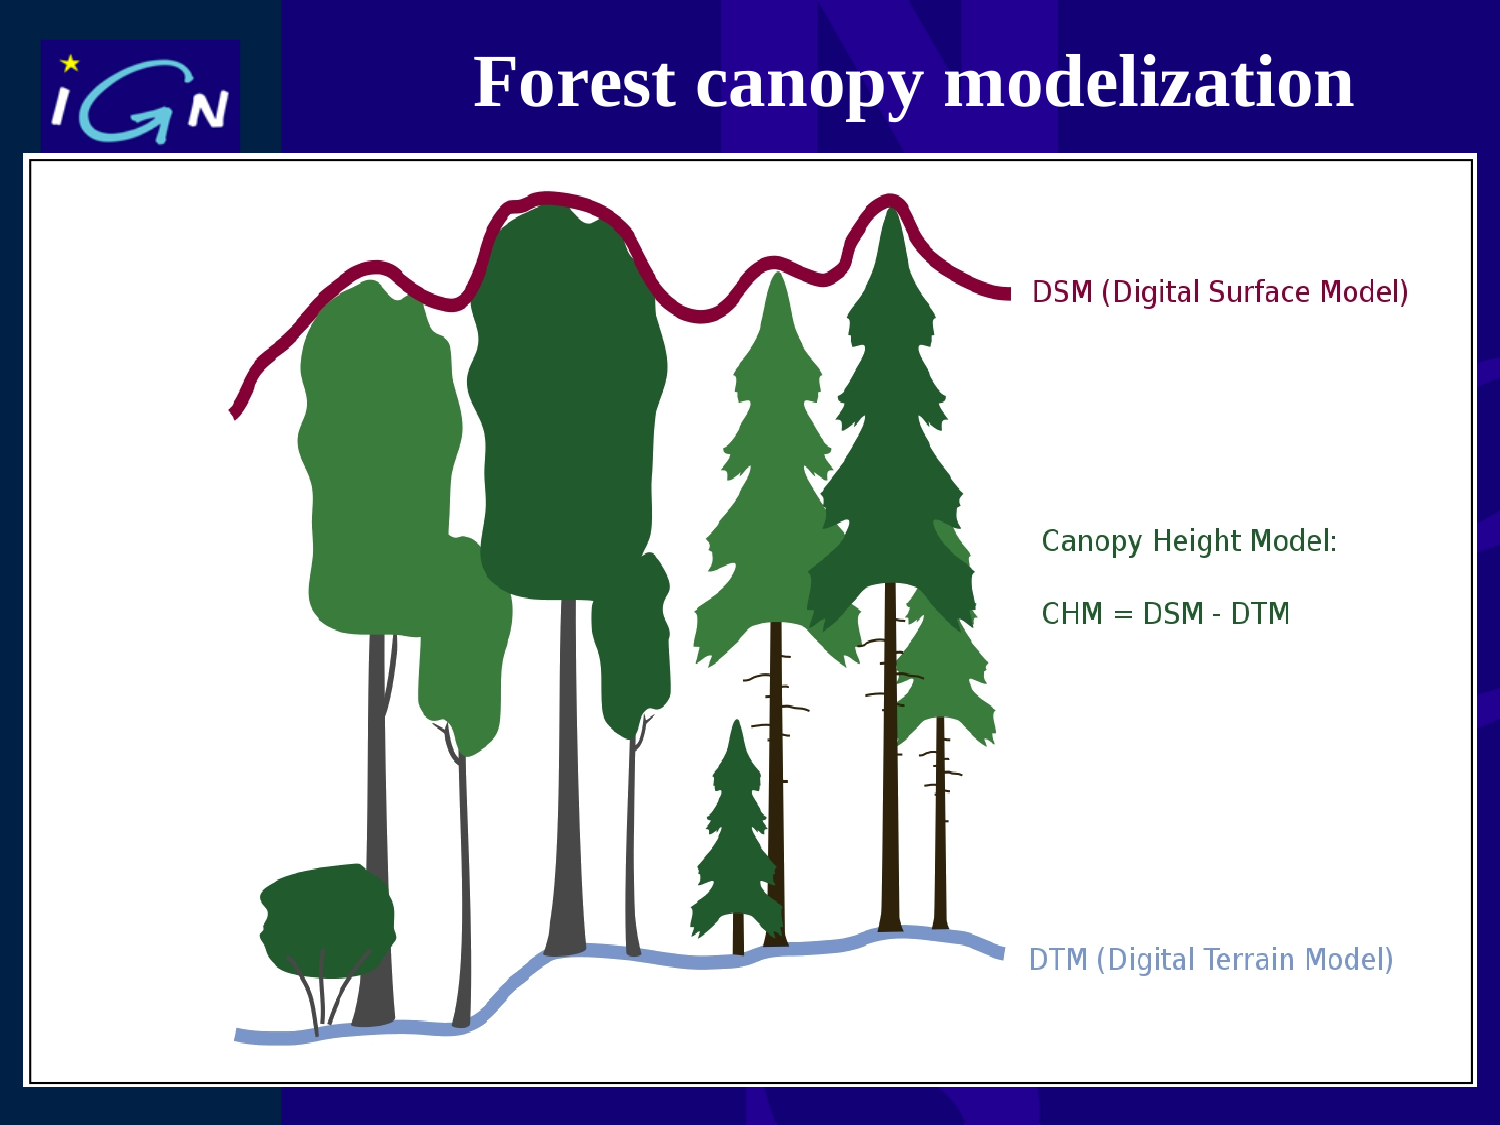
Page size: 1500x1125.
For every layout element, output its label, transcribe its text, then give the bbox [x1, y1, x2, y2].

picture [0, 0, 1500, 1125]
text_box Forest canopy modelization [458, 23, 1372, 130]
